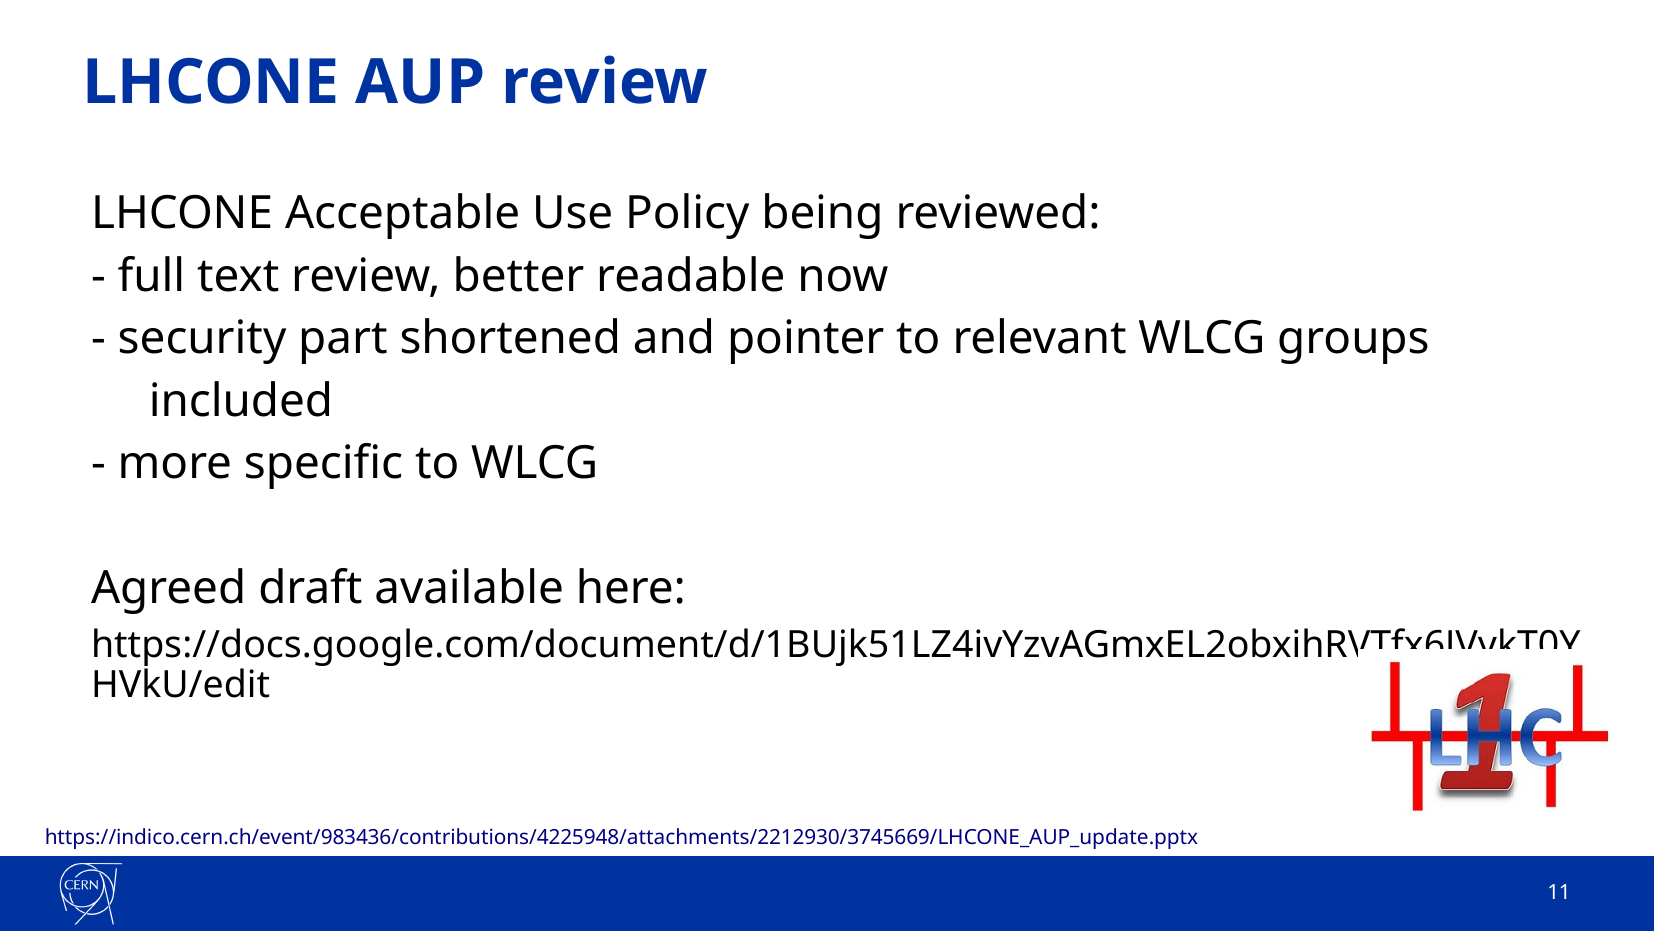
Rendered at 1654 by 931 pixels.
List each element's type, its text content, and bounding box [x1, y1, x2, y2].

title LHCONE AUP review [82, 37, 1571, 142]
picture [56, 887, 127, 928]
picture [1358, 649, 1618, 824]
text_box LHCONE Acceptable Use Policy being reviewed: - full text review, better readable now - security part shortened and pointer to relevant WLCG groups included - more specific to WLCG Agreed draft available here: https://docs.google.com/document/d/1BUjk51LZ4ivYzvAGmxEL2obxihRVTfx6JVykT0YHVkU/edit [76, 172, 1601, 792]
text_box https://indico.cern.ch/event/983436/contributions/4225948/attachments/2212930/3745669/LHCONE_AUP_update.pptx [30, 815, 1524, 887]
